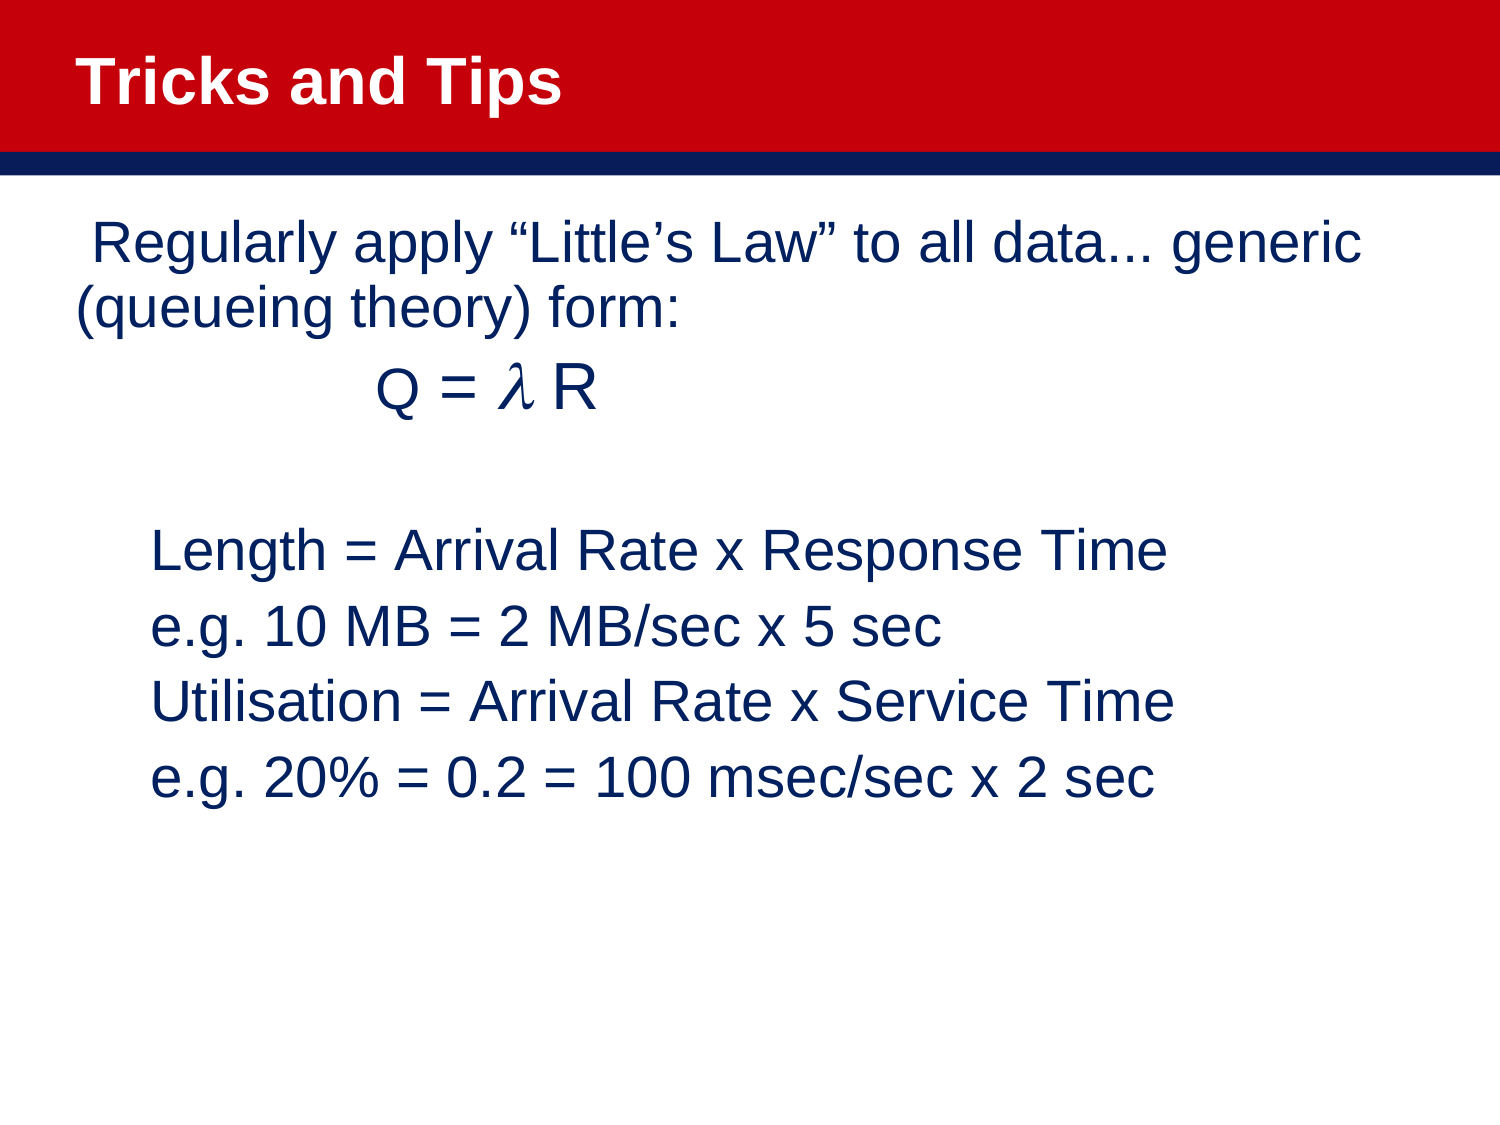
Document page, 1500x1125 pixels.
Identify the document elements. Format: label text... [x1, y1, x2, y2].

list Regularly apply “Little’s Law” to all data... generic (queueing theory) form: Q =  R Length = Arrival Rate x Response Time e.g. 10 MB = 2 MB/sec x 5 sec Utilisation = Arrival Rate x Service Time e.g. 20% = 0.2 = 100 msec/sec x 2 sec [75, 209, 1424, 1093]
title Tricks and Tips [75, 5, 1424, 157]
